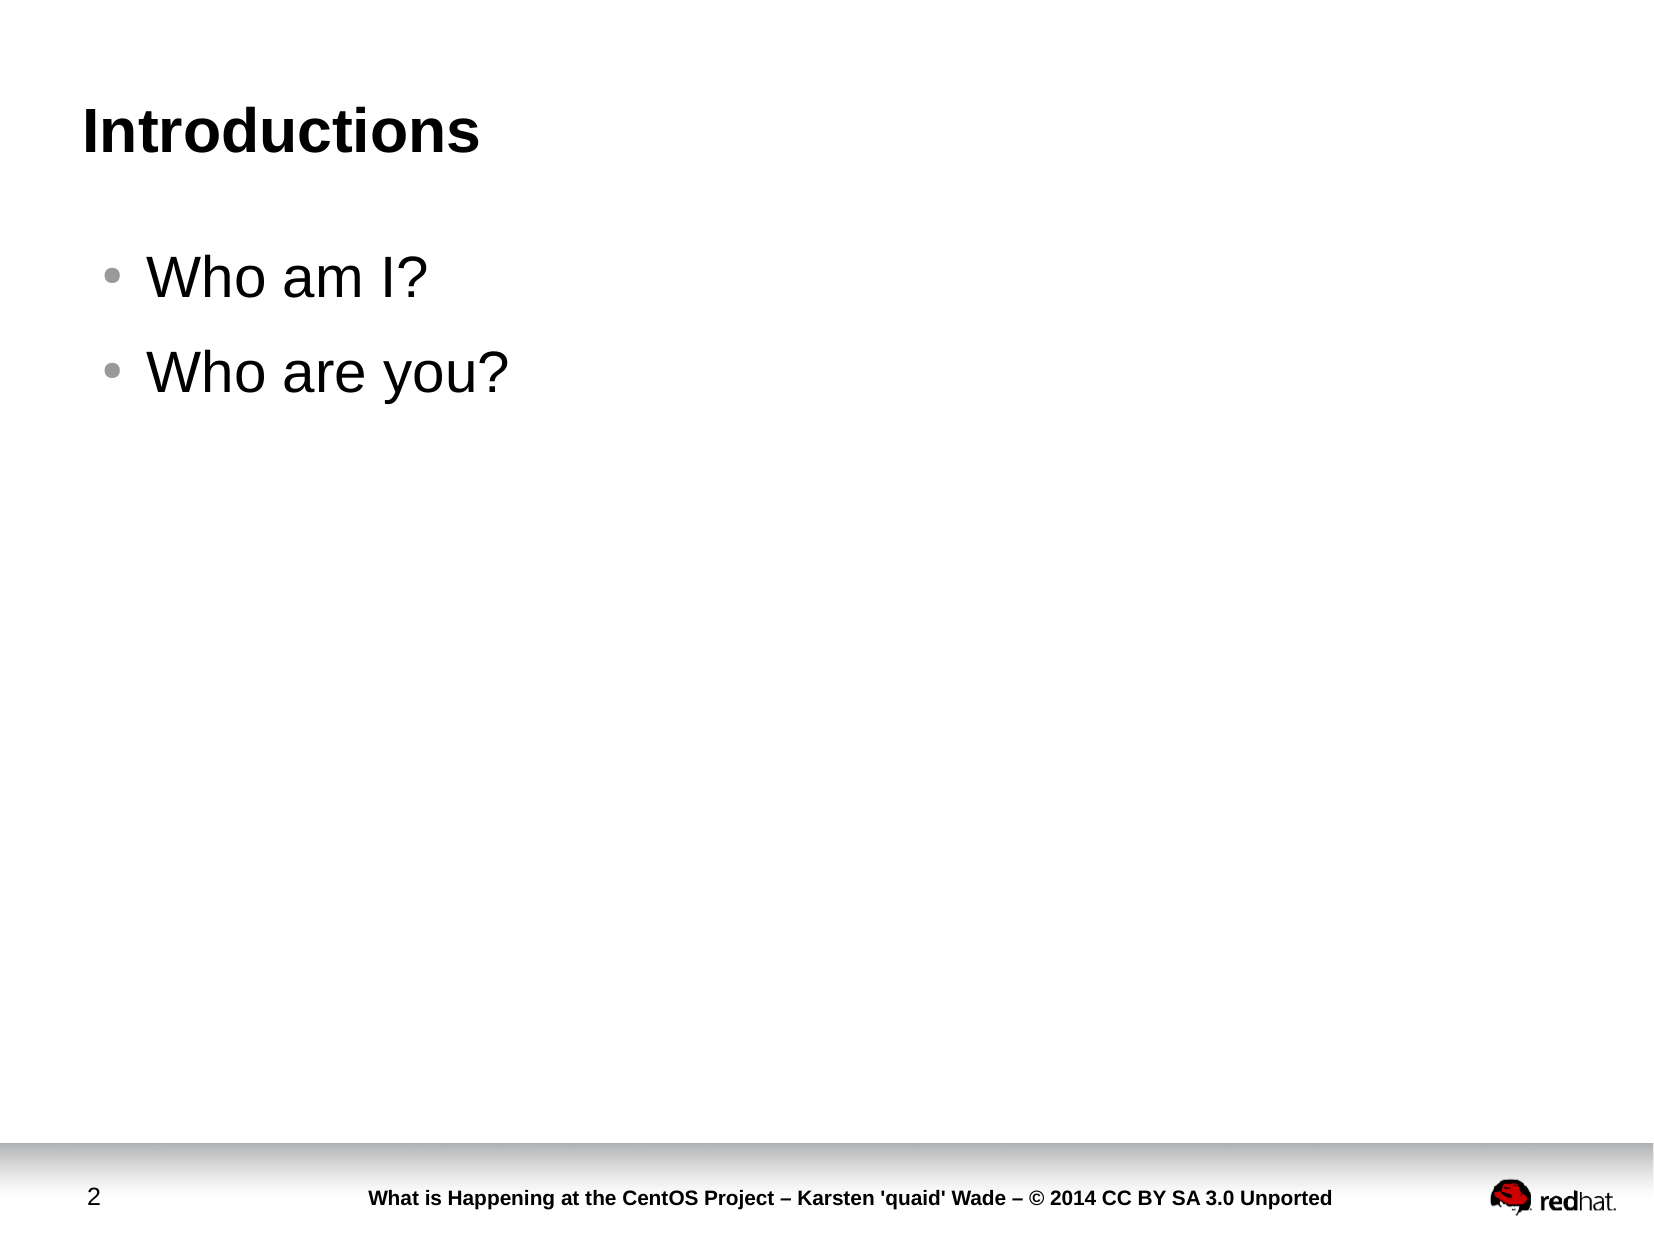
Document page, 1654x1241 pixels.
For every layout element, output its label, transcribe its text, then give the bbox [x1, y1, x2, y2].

list Who am I? Who are you? [86, 244, 1576, 1039]
picture [0, 1143, 1654, 1241]
title Introductions [82, 37, 1571, 226]
